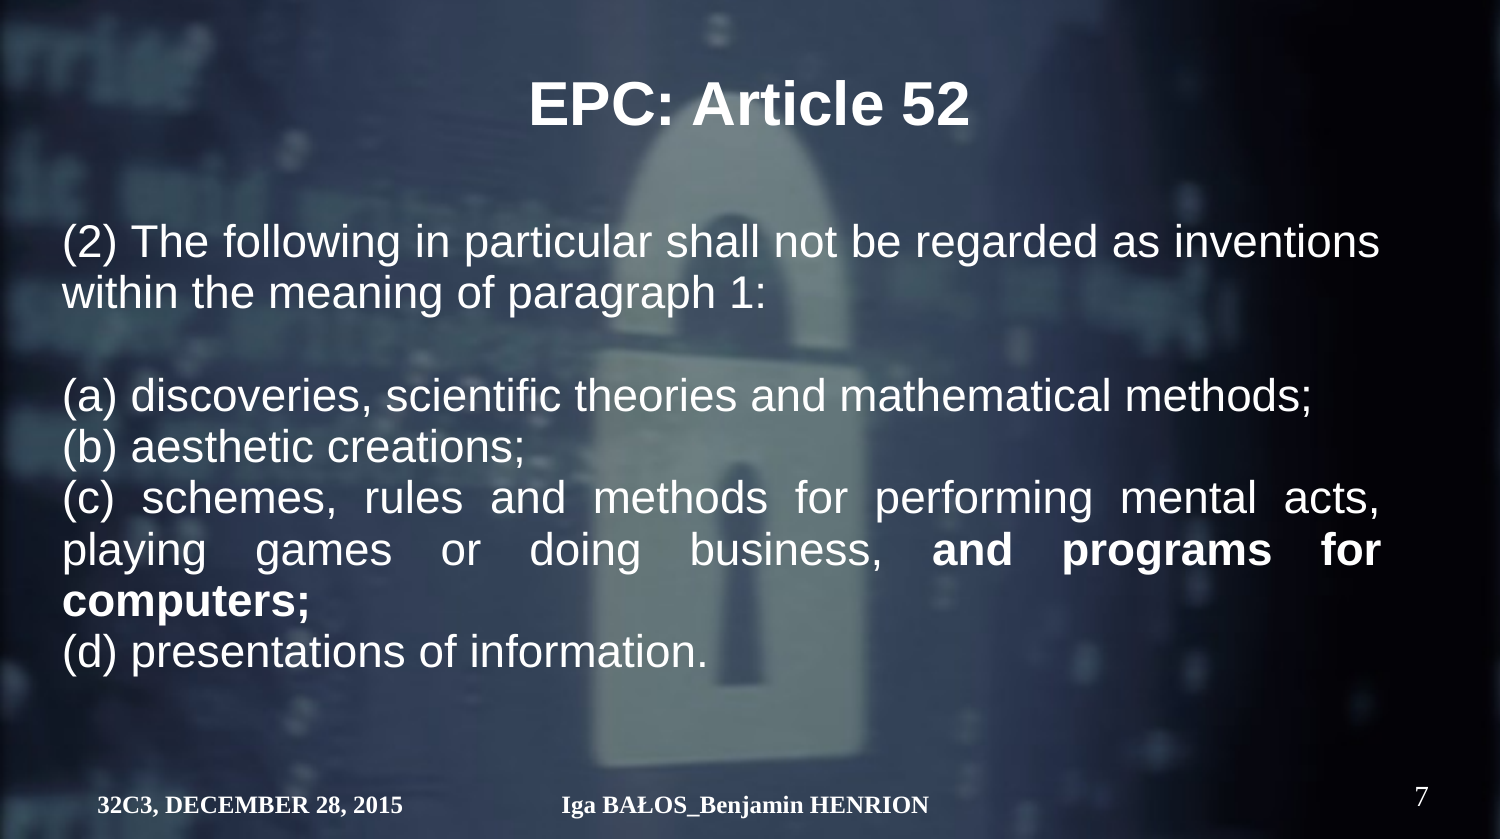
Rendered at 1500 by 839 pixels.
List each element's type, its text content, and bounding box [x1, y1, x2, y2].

subtitle (2) The following in particular shall not be regarded as inventions within the meaning of paragraph 1: (a) discoveries, scientific theories and mathematical methods; (b) aesthetic creations; (c) schemes, rules and methods for performing mental acts, playing games or doing business, and programs for computers; (d) presentations of information. [61, 142, 1382, 839]
title EPC: Article 52 [74, 33, 1425, 174]
picture [0, 0, 1500, 839]
